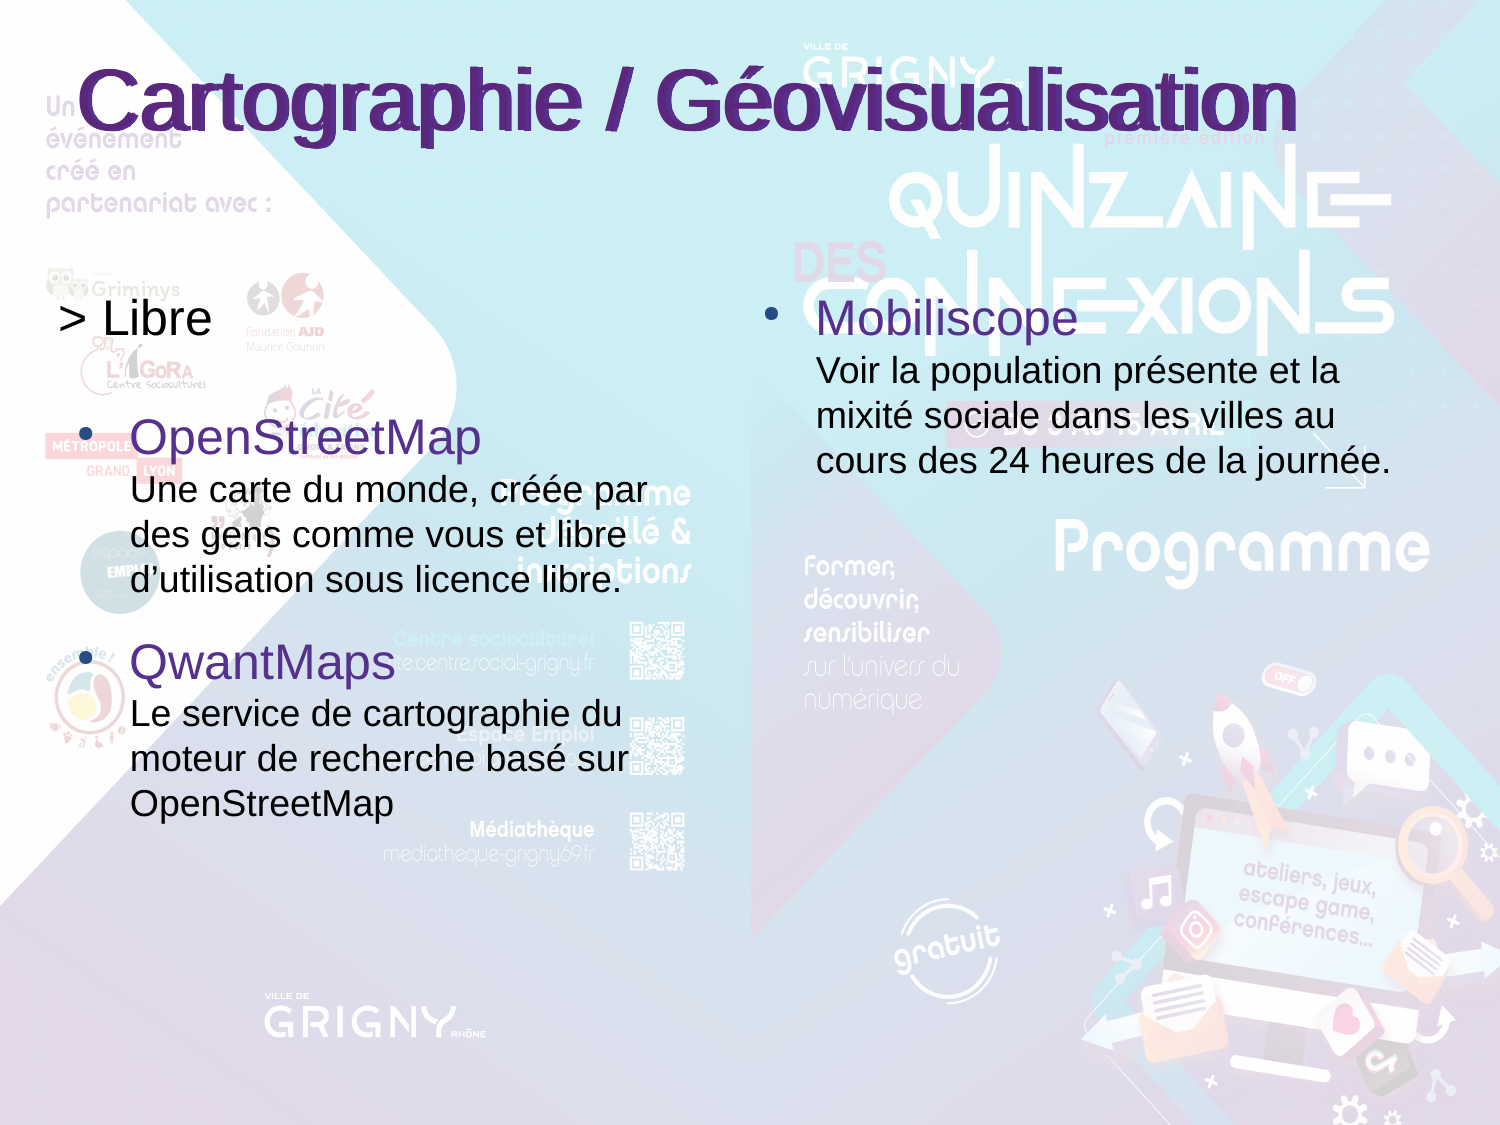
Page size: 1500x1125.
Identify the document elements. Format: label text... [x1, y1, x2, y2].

title Cartographie / Géovisualisation [75, 29, 1425, 148]
list > Libre OpenStreetMap Une carte du monde, créée par des gens comme vous et libre d’utilisation sous licence libre. QwantMaps Le service de cartographie du moteur de recherche basé sur OpenStreetMap Mobiliscope Voir la population présente et la mixité sociale dans les villes au cours des 24 heures de la journée. [59, 285, 1402, 980]
